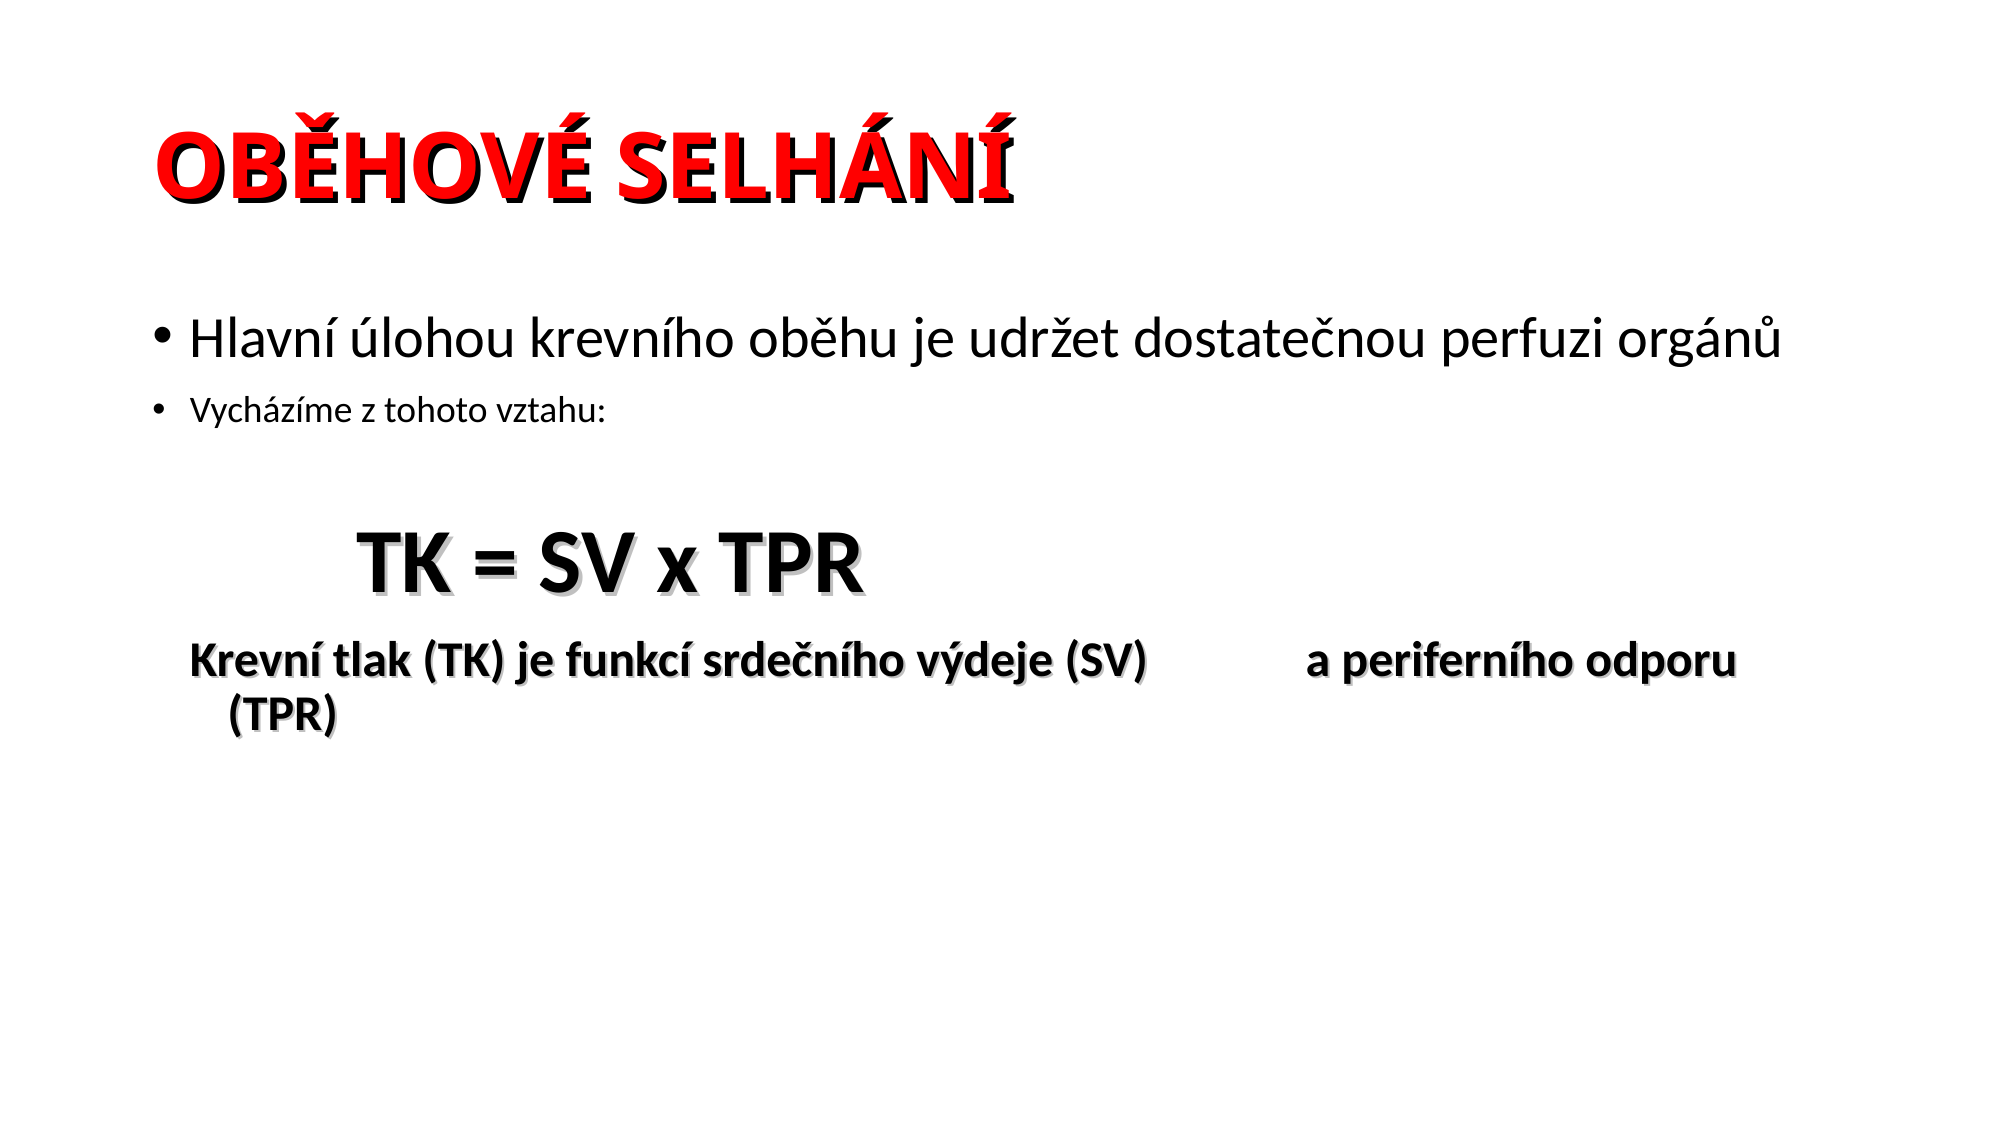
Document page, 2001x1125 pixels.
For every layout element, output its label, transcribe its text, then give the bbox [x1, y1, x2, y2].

list Hlavní úlohou krevního oběhu je udržet dostatečnou perfuzi orgánů Vycházíme z tohoto vztahu: TK = SV x TPR Krevní tlak (TK) je funkcí srdečního výdeje (SV) a periferního odporu (TPR) [137, 299, 1863, 1014]
title OBĚHOVÉ SELHÁNÍ [137, 59, 1863, 278]
